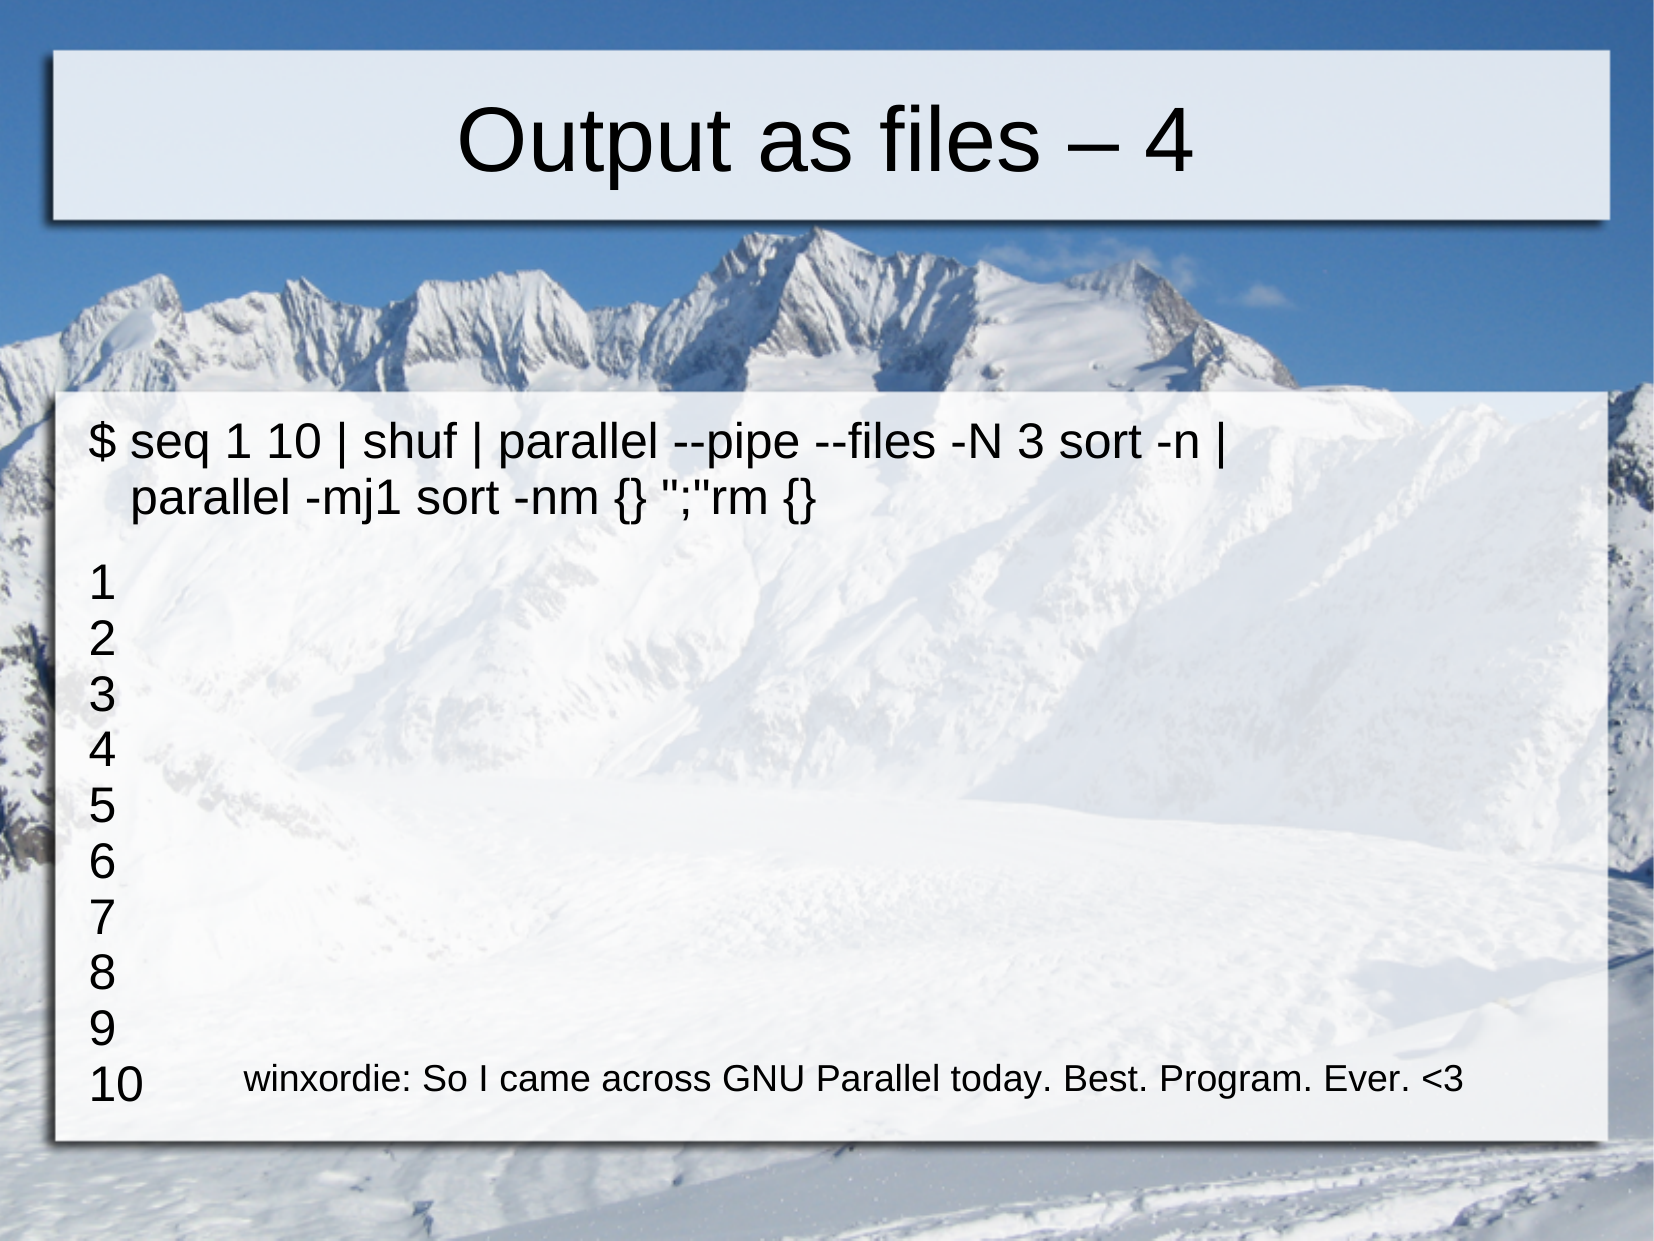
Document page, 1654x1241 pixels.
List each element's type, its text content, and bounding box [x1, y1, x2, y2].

title Output as files – 4 [59, 68, 1595, 212]
picture [0, 0, 1654, 1241]
list $ seq 1 10 | shuf | parallel --pipe --files -N 3 sort -n | parallel -mj1 sort -nm {} ";"rm {} 1 2 3 4 5 6 7 8 9 10 [88, 413, 1571, 1218]
text_box winxordie: So I came across GNU Parallel today. Best. Program. Ever. <3 [228, 1050, 1480, 1149]
